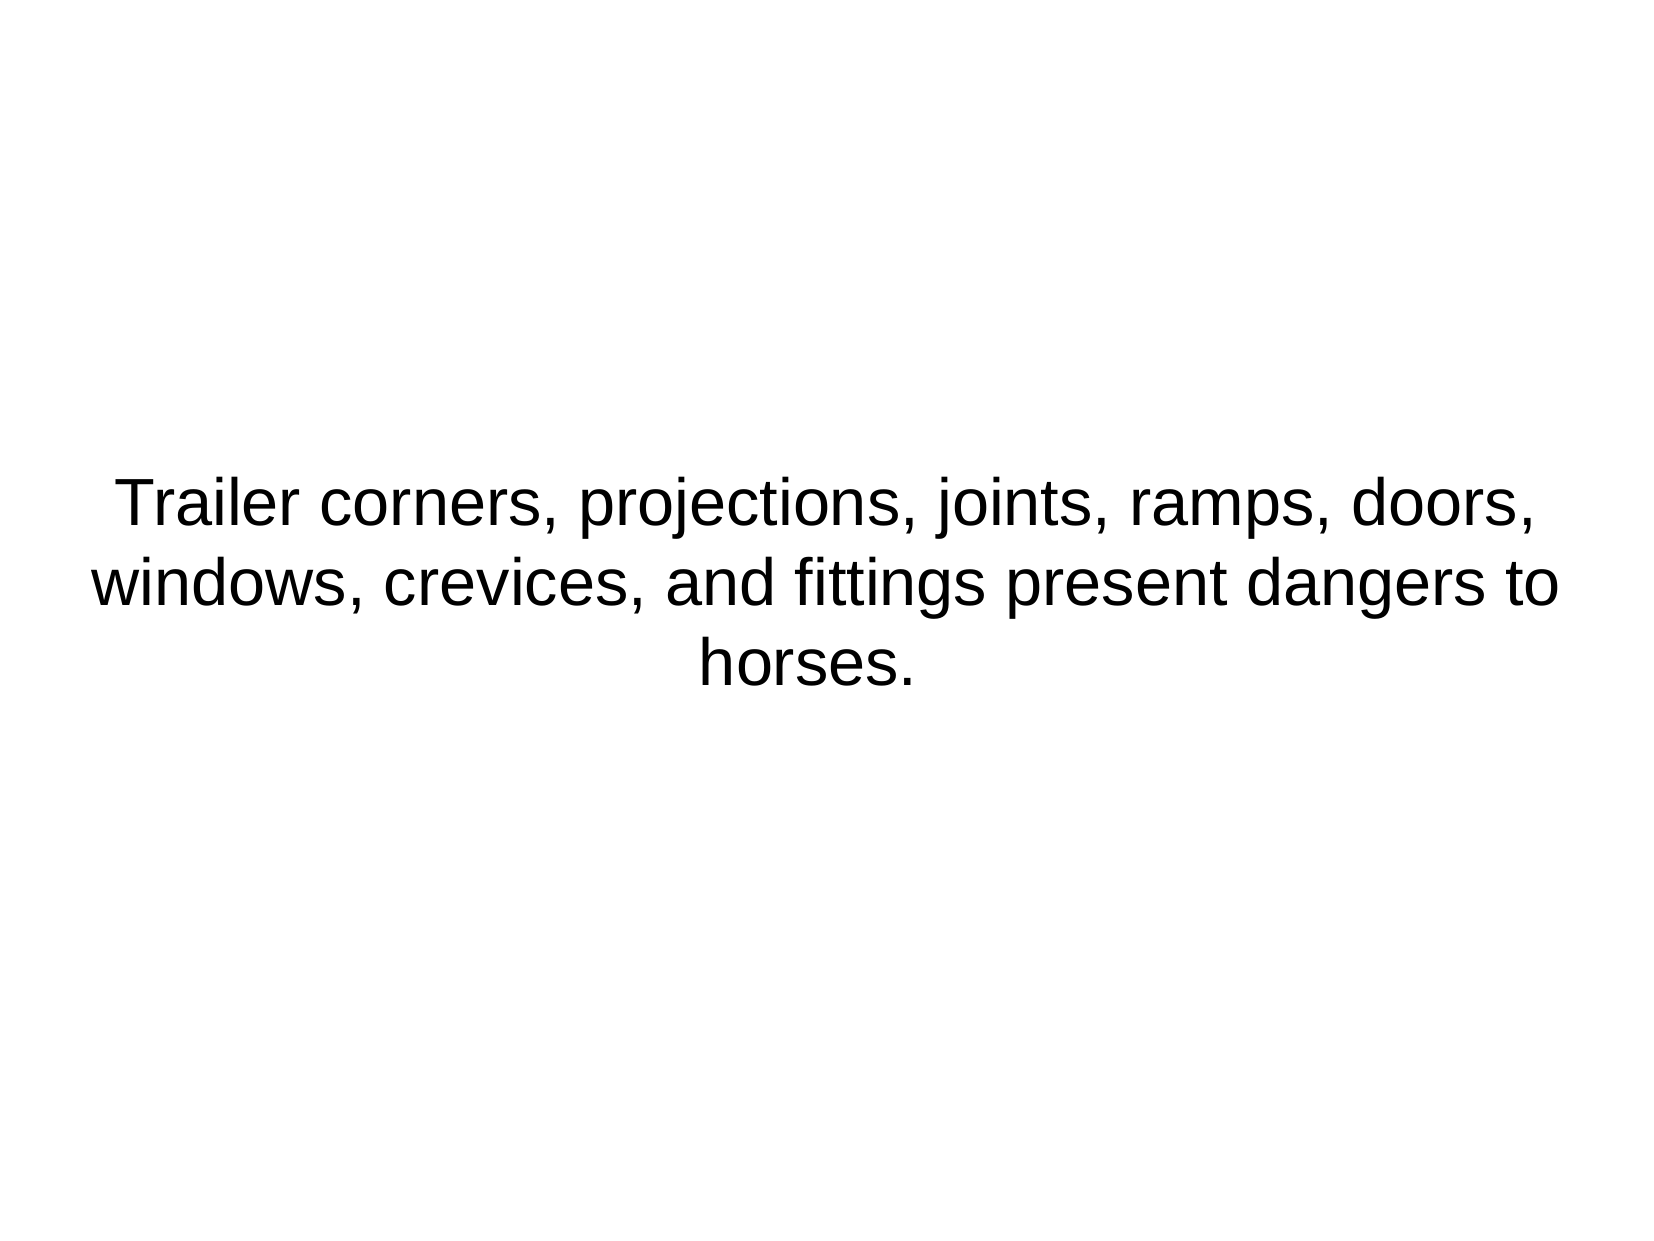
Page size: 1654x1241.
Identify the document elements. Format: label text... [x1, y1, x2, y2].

subtitle Trailer corners, projections, joints, ramps, doors, windows, crevices, and fittings present dangers to horses. [82, 49, 1571, 1109]
